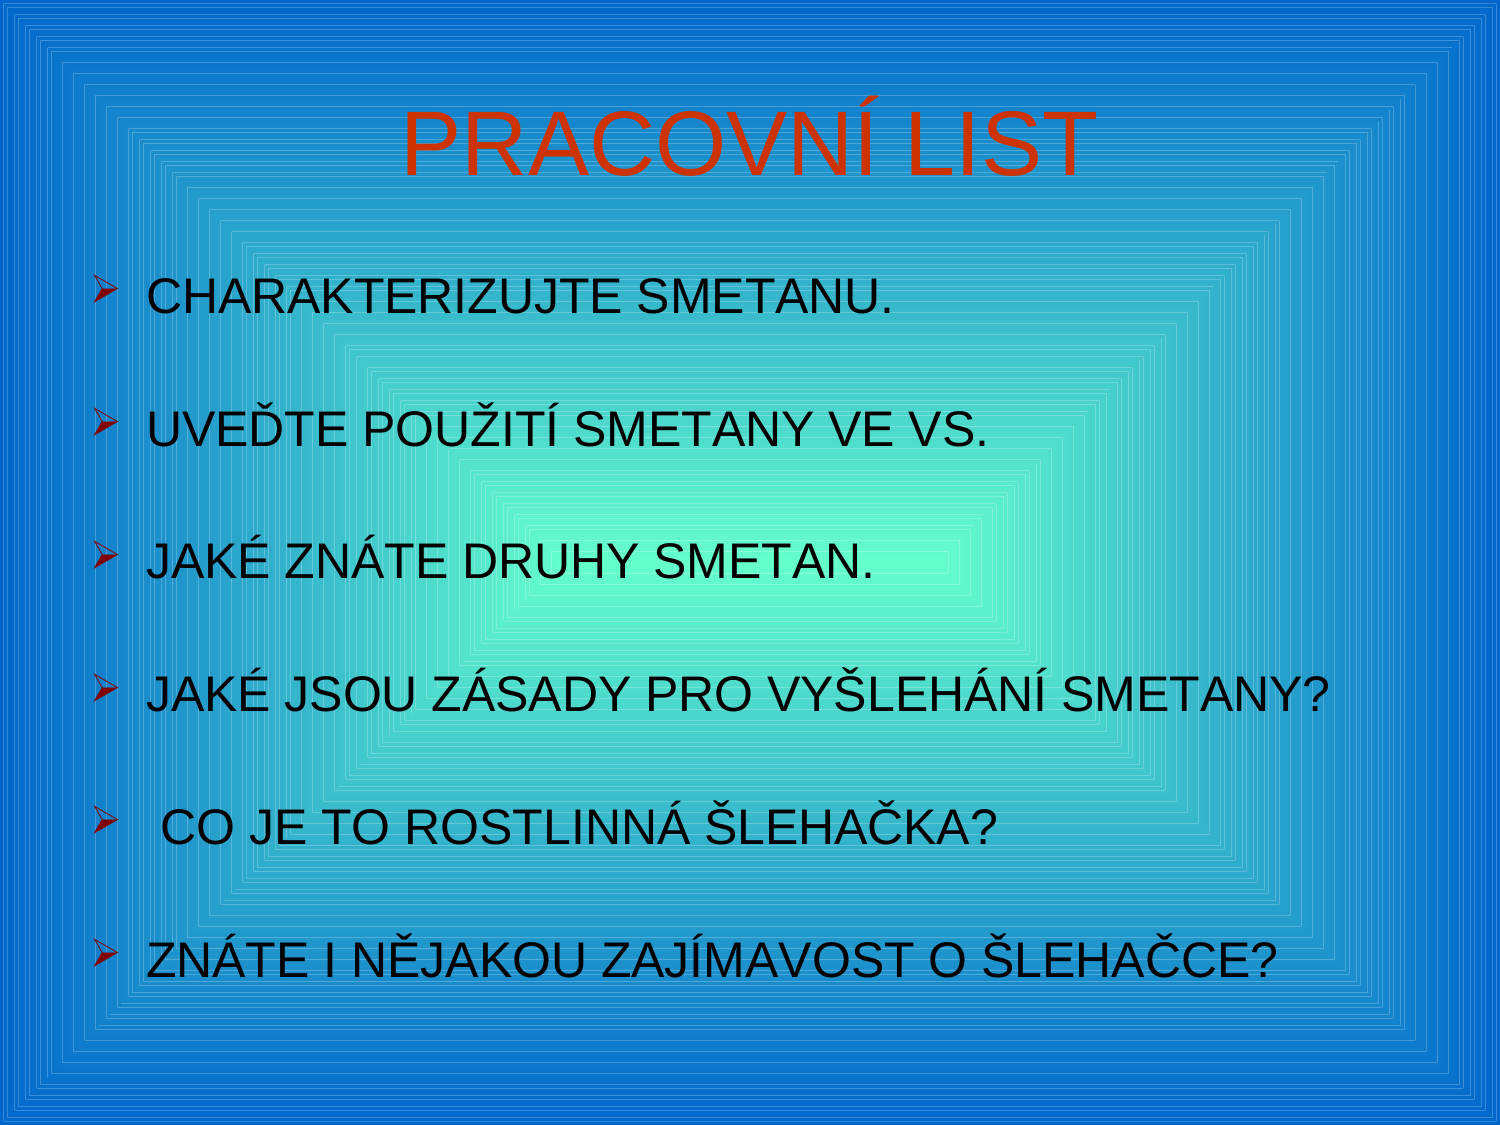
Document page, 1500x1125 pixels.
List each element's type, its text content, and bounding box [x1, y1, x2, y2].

title PRACOVNÍ LIST [75, 45, 1426, 233]
list CHARAKTERIZUJTE SMETANU. UVEĎTE POUŽITÍ SMETANY VE VS. JAKÉ ZNÁTE DRUHY SMETAN. JAKÉ JSOU ZÁSADY PRO VYŠLEHÁNÍ SMETANY? CO JE TO ROSTLINNÁ ŠLEHAČKA? ZNÁTE I NĚJAKOU ZAJÍMAVOST O ŠLEHAČCE? [75, 262, 1426, 1125]
